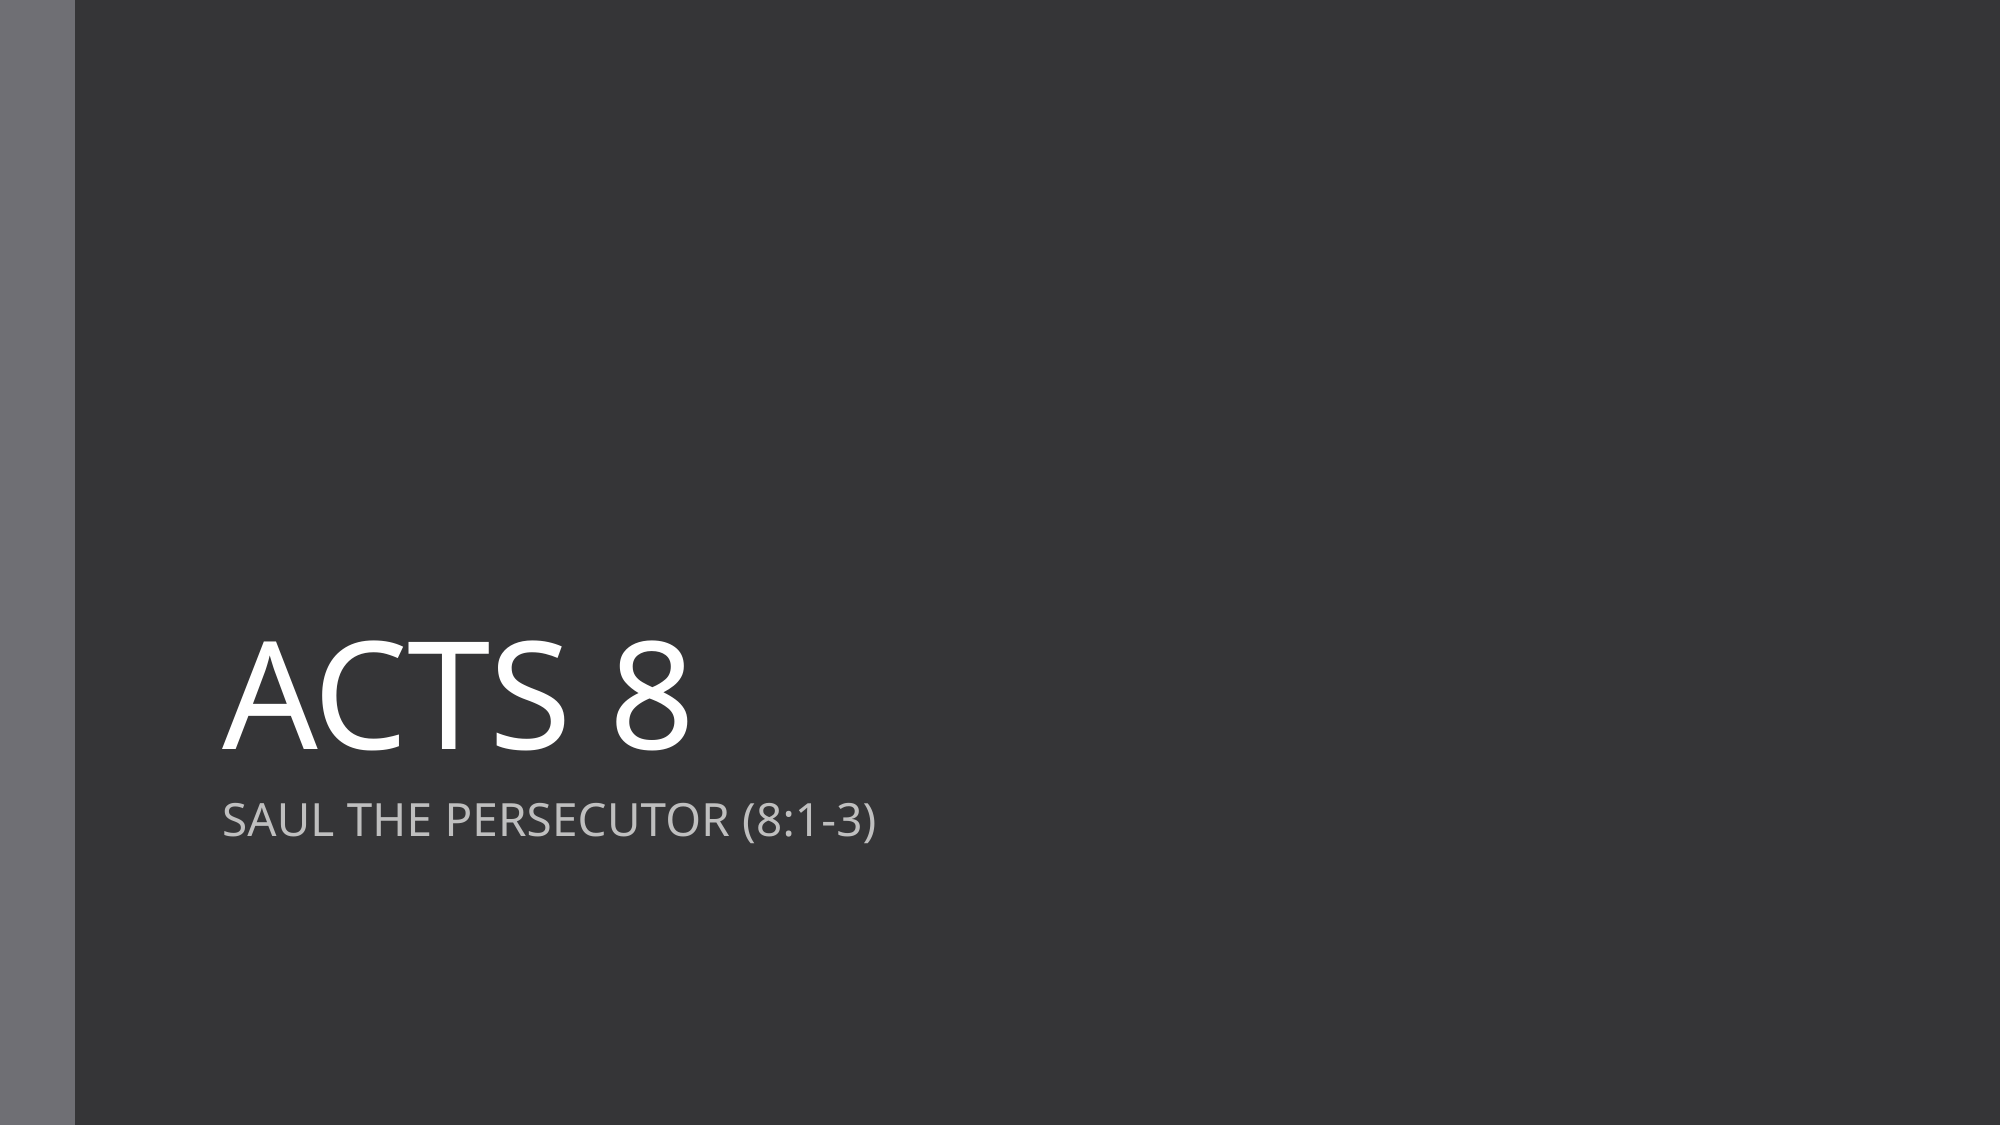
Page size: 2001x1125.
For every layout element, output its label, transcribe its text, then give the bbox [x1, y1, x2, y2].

subtitle SAUL THE PERSECUTOR (8:1-3) [206, 787, 1752, 1066]
title ACTS 8 [206, 124, 1752, 787]
